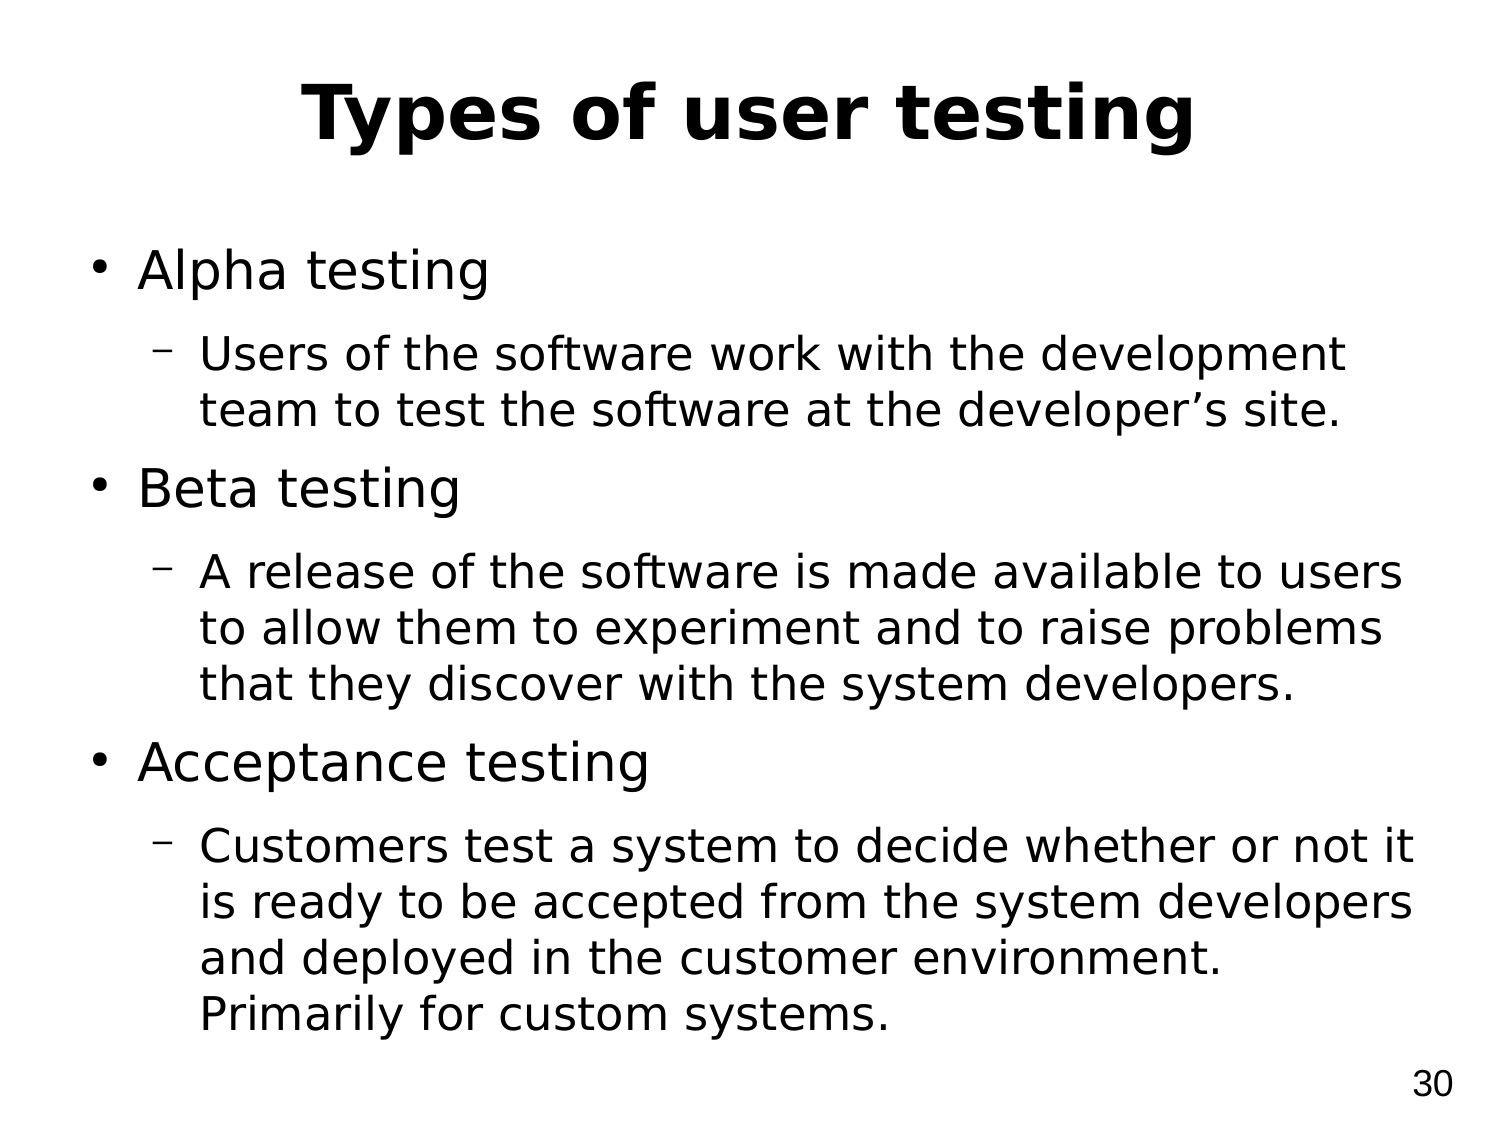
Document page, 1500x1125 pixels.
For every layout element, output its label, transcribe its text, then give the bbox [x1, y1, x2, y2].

title Types of user testing [75, 56, 1425, 189]
list Alpha testing Users of the software work with the development team to test the software at the developer’s site. Beta testing A release of the software is made available to users to allow them to experiment and to raise problems that they discover with the system developers. Acceptance testing Customers test a system to decide whether or not it is ready to be accepted from the system developers and deployed in the customer environment. Primarily for custom systems. [75, 236, 1425, 1093]
